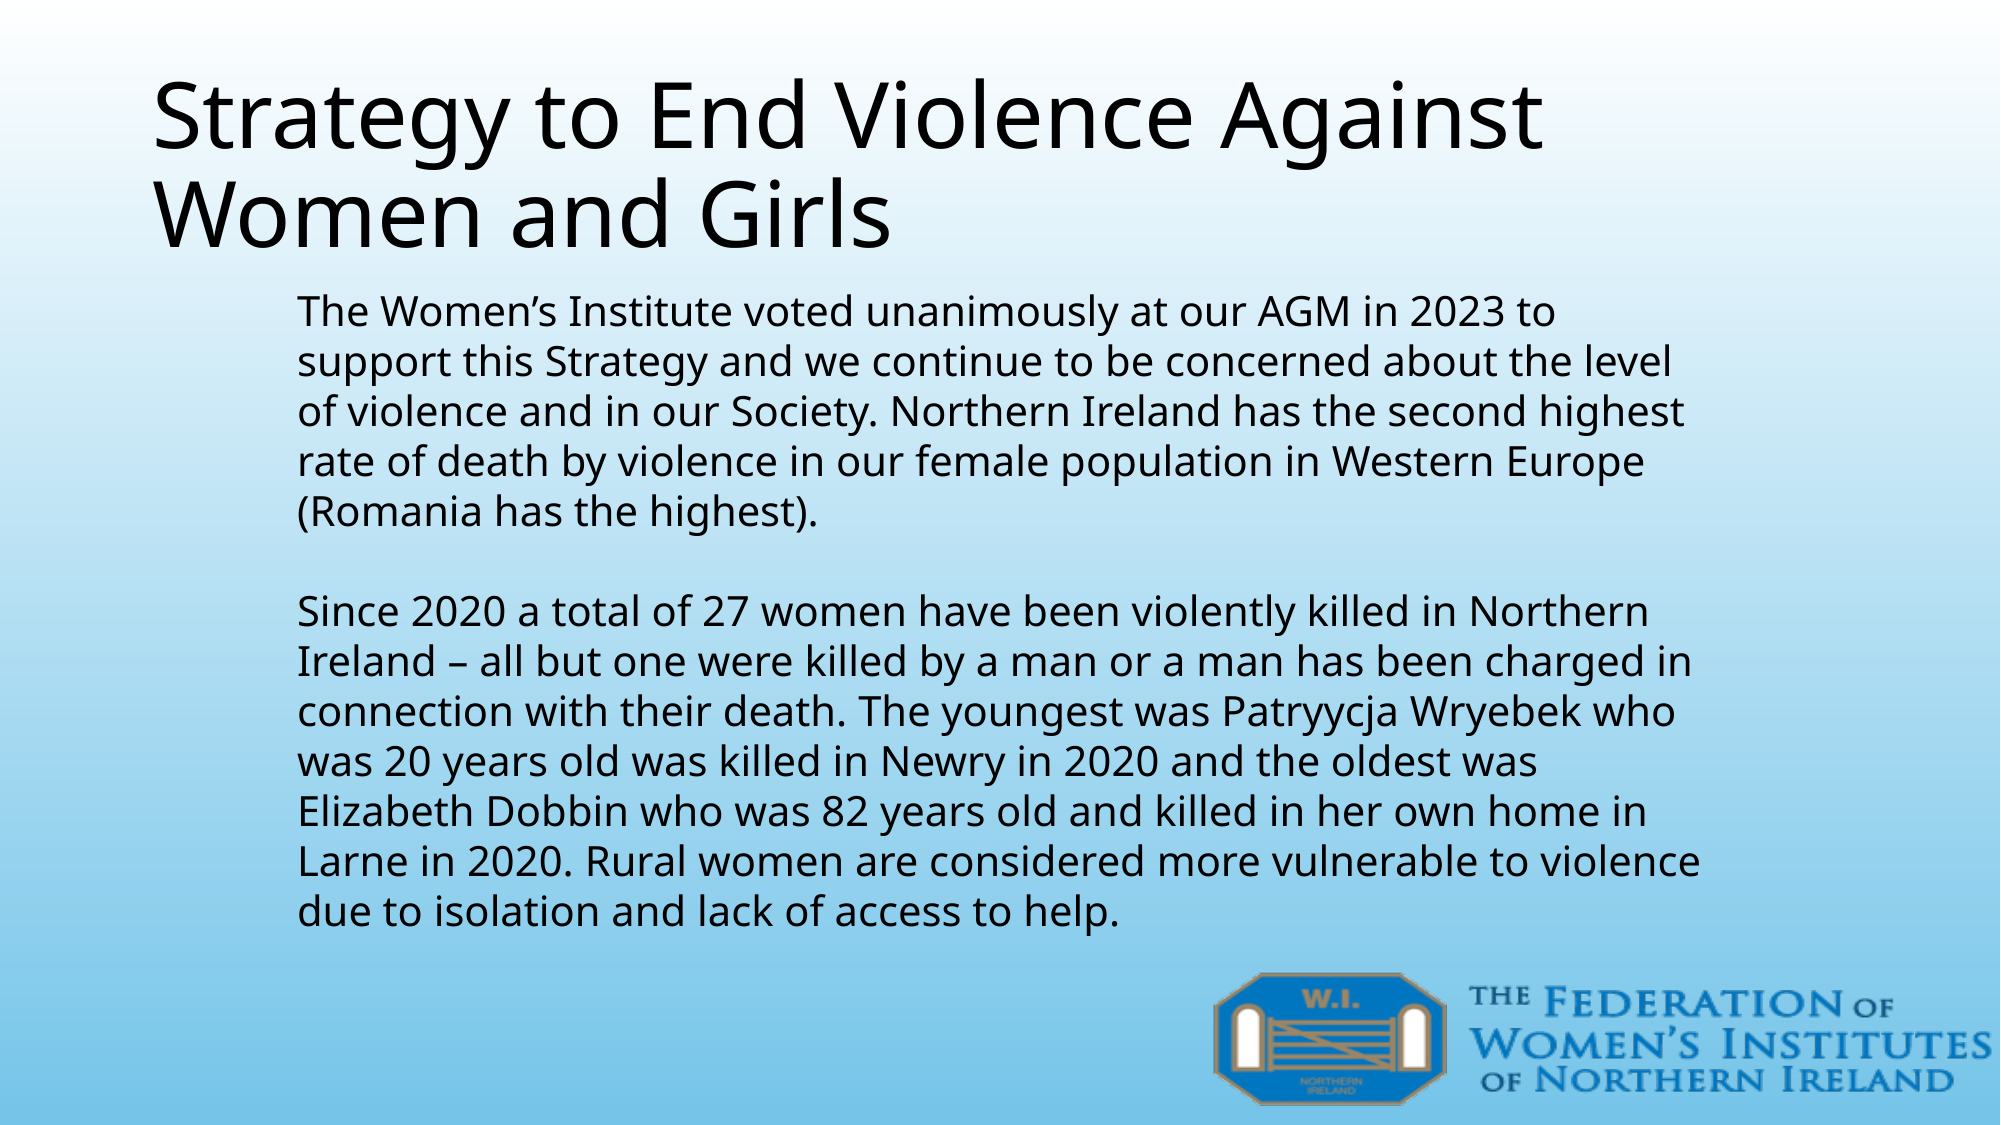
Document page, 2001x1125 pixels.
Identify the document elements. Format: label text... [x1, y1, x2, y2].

text_box The Women’s Institute voted unanimously at our AGM in 2023 to support this Strategy and we continue to be concerned about the level of violence and in our Society. Northern Ireland has the second highest rate of death by violence in our female population in Western Europe (Romania has the highest). Since 2020 a total of 27 women have been violently killed in Northern Ireland – all but one were killed by a man or a man has been charged in connection with their death. The youngest was Patryycja Wryebek who was 20 years old was killed in Newry in 2020 and the oldest was Elizabeth Dobbin who was 82 years old and killed in her own home in Larne in 2020. Rural women are considered more vulnerable to violence due to isolation and lack of access to help. [282, 277, 1737, 949]
title Strategy to End Violence Against Women and Girls [137, 59, 1863, 278]
picture [1205, 967, 2000, 1109]
